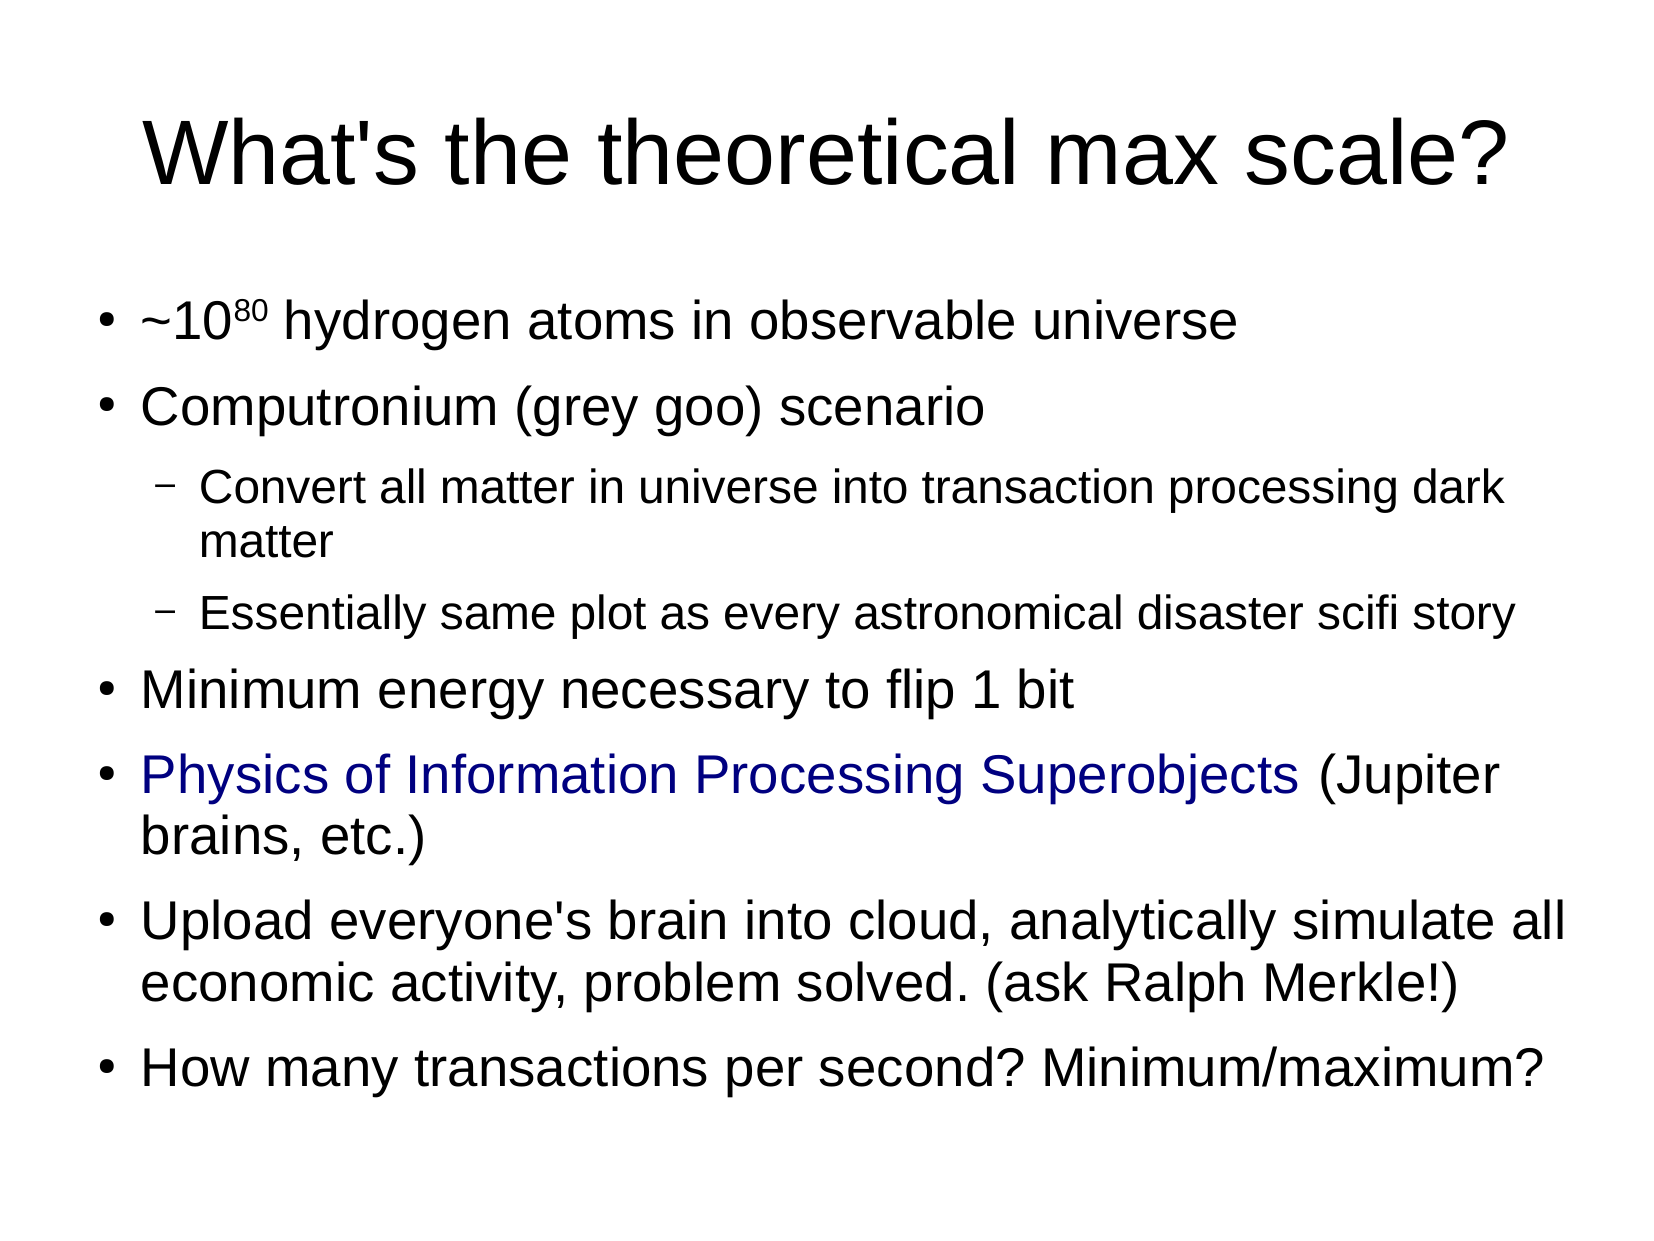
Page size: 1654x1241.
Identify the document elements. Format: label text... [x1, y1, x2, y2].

list ~1080 hydrogen atoms in observable universe Computronium (grey goo) scenario Convert all matter in universe into transaction processing dark matter Essentially same plot as every astronomical disaster scifi story Minimum energy necessary to flip 1 bit Physics of Information Processing Superobjects (Jupiter brains, etc.) Upload everyone's brain into cloud, analytically simulate all economic activity, problem solved. (ask Ralph Merkle!) How many transactions per second? Minimum/maximum? [82, 290, 1571, 1111]
title What's the theoretical max scale? [82, 49, 1571, 257]
